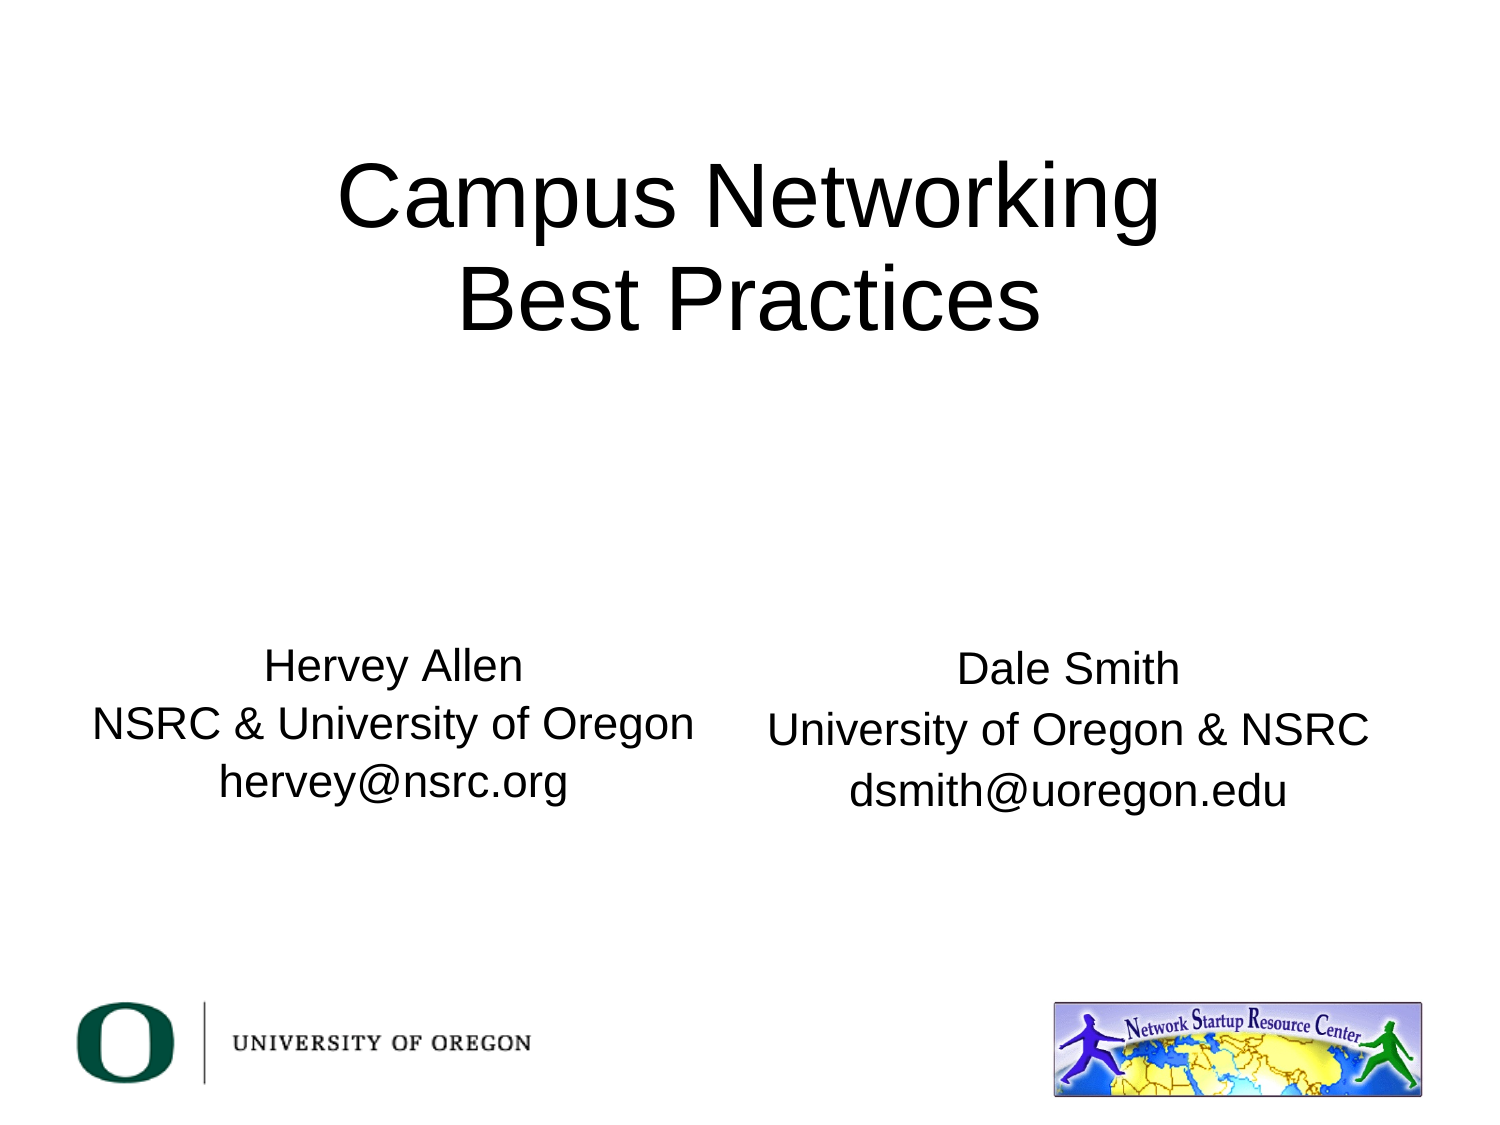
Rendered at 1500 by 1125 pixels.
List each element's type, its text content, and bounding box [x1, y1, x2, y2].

picture [1050, 999, 1426, 1100]
text_box Dale Smith University of Oregon & NSRC dsmith@uoregon.edu [749, 637, 1388, 863]
text_box Hervey Allen NSRC & University of Oregon hervey@nsrc.org [74, 637, 713, 863]
title Campus Networking Best Practices [112, 122, 1388, 578]
picture [62, 998, 546, 1088]
